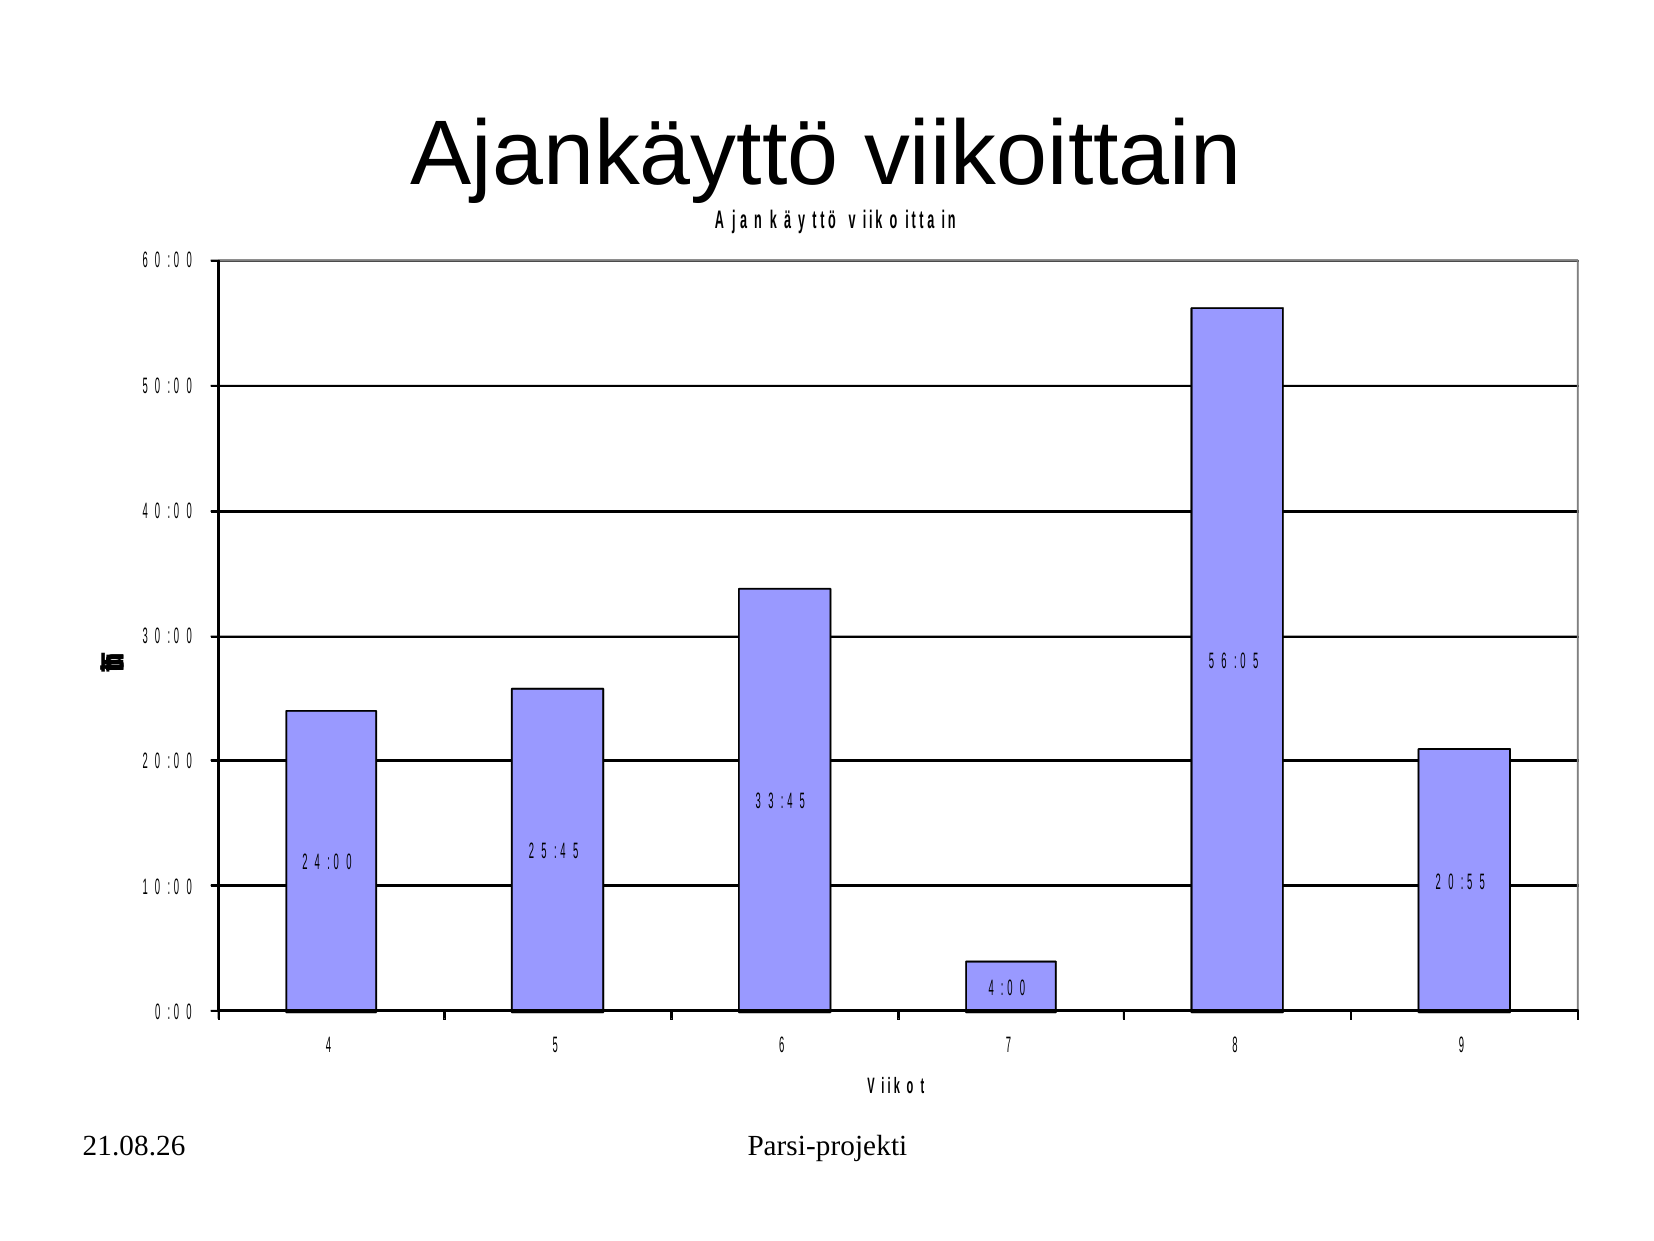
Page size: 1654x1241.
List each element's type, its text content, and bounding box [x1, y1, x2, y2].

title Ajankäyttö viikoittain [82, 56, 1571, 187]
chart [75, 187, 1602, 1125]
